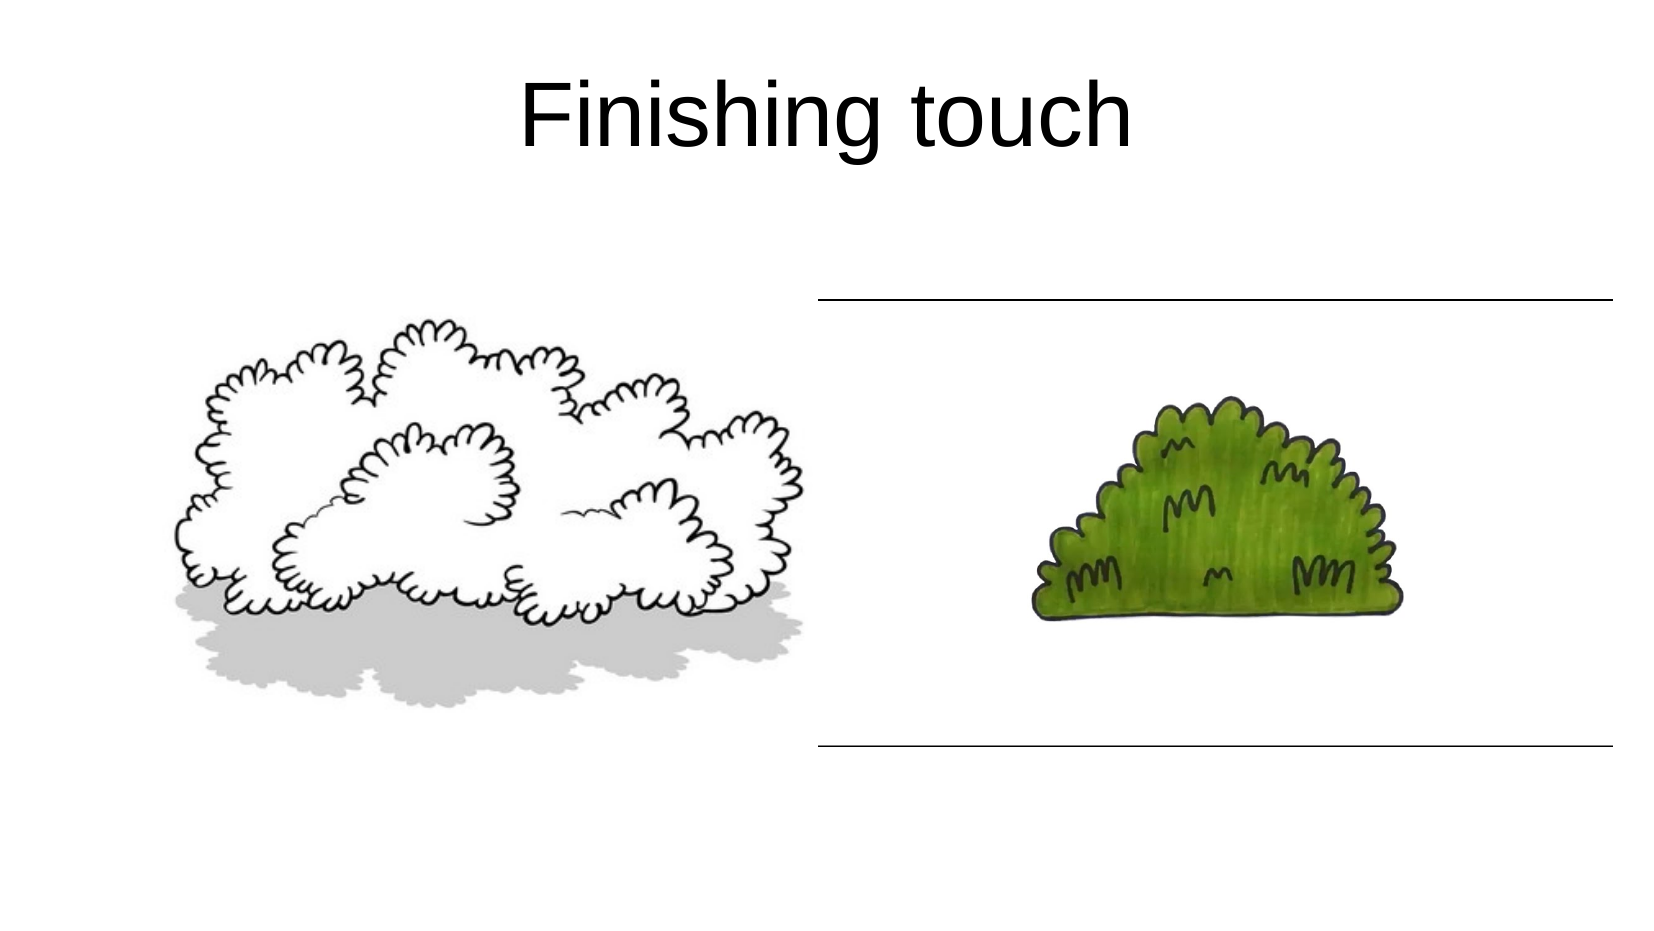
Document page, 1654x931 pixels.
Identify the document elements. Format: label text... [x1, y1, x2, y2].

title Finishing touch [82, 37, 1571, 193]
picture [150, 299, 1613, 747]
